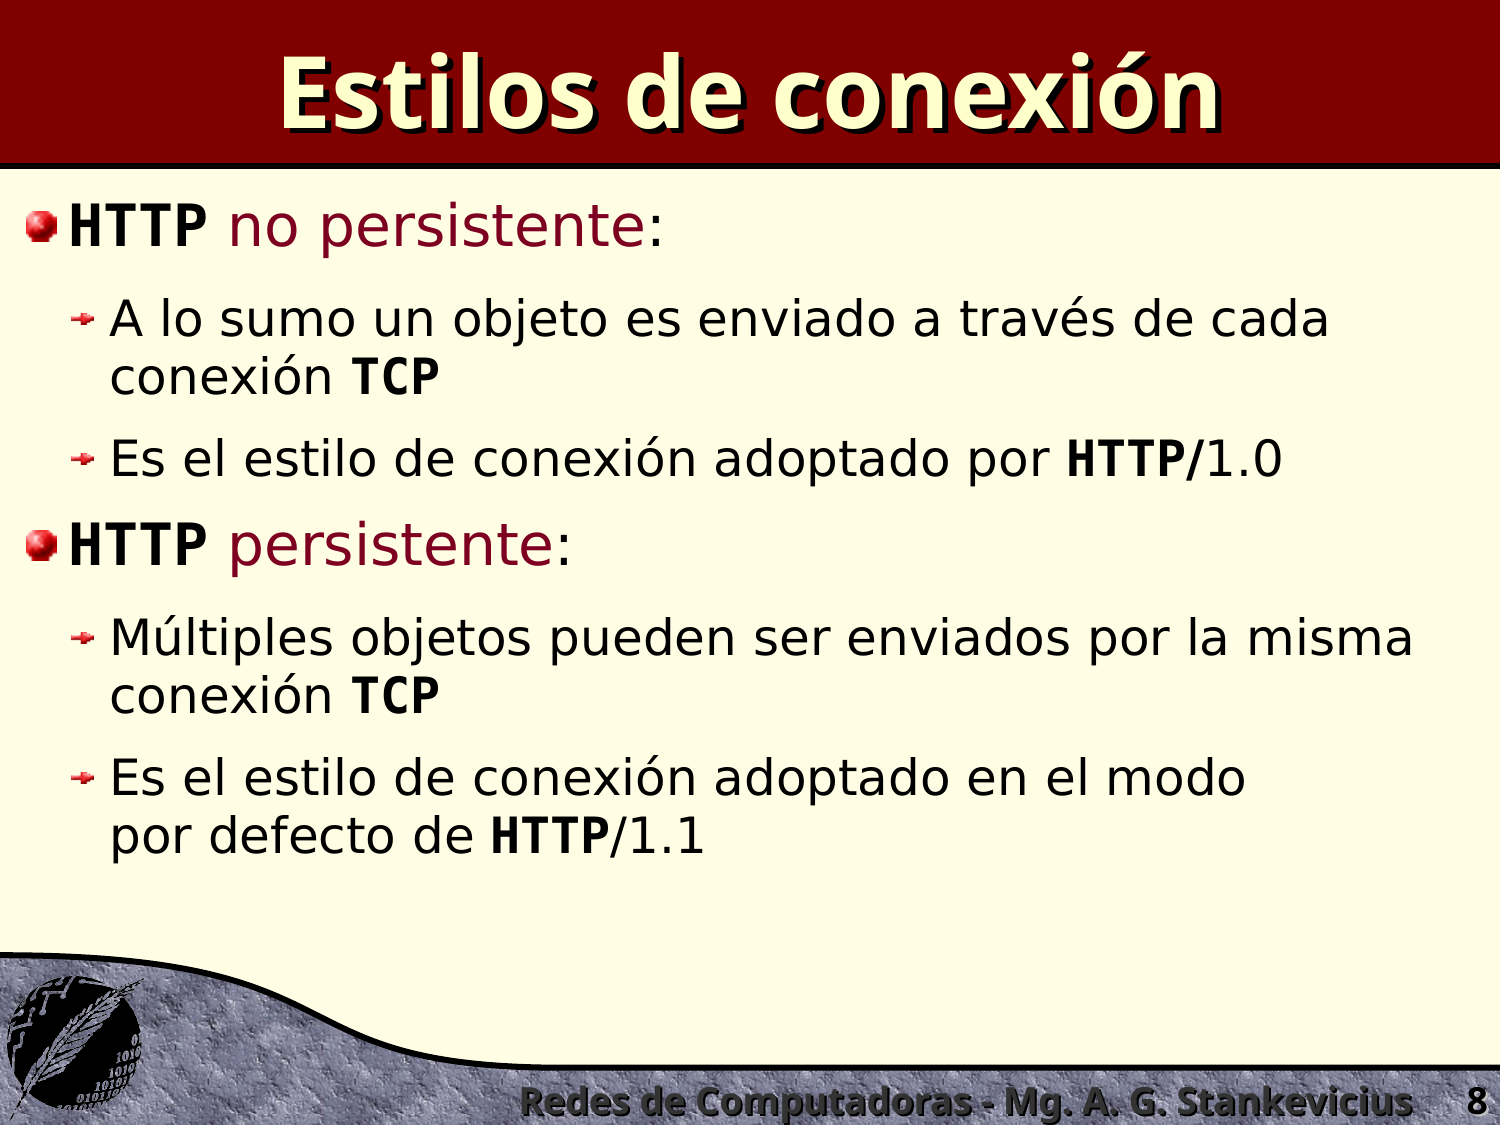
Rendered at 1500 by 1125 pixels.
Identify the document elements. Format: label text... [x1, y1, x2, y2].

picture [0, 959, 1500, 1125]
picture [790, 1100, 795, 1110]
picture [1047, 1100, 1054, 1110]
title Estilos de conexión [15, 5, 1485, 160]
list HTTP no persistente: A lo sumo un objeto es enviado a través de cada conexión TCP Es el estilo de conexión adoptado por HTTP/1.0 HTTP persistente: Múltiples objetos pueden ser enviados por la misma conexión TCP Es el estilo de conexión adoptado en el modo por defecto de HTTP/1.1 [11, 192, 1486, 921]
